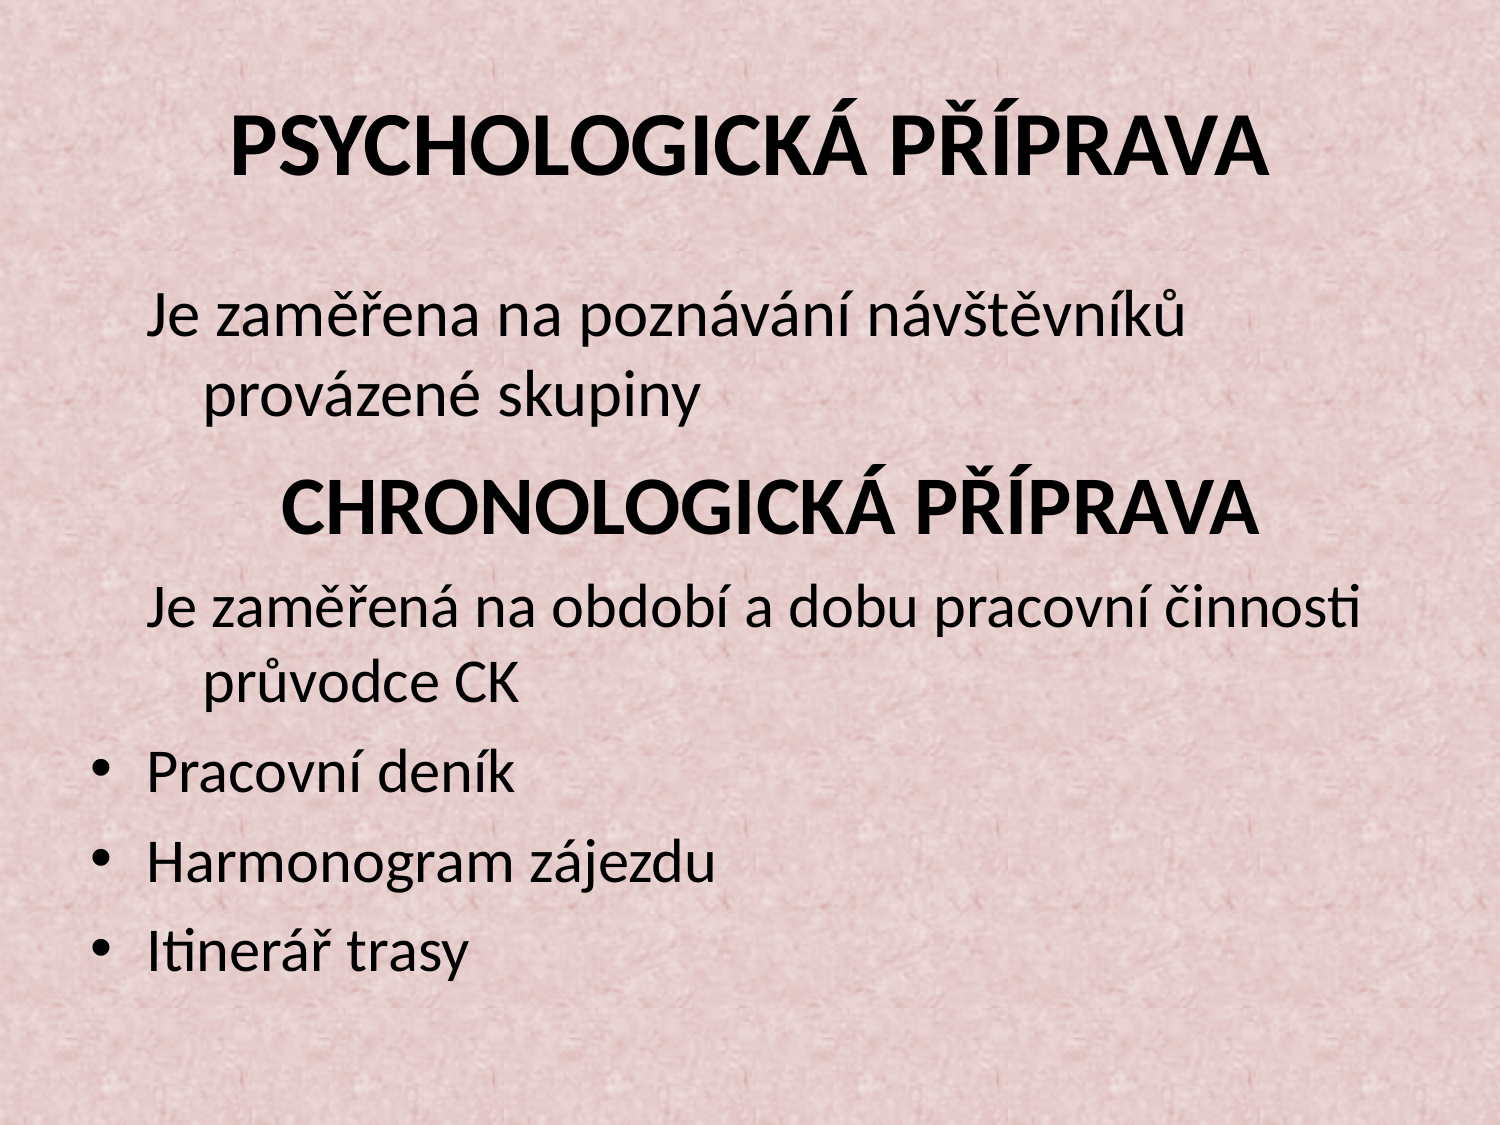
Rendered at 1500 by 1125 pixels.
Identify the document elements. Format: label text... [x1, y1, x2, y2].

list Je zaměřena na poznávání návštěvníků provázené skupiny Chronologická příprava Je zaměřená na období a dobu pracovní činnosti průvodce CK Pracovní deník Harmonogram zájezdu Itinerář trasy [75, 262, 1426, 1005]
title Psychologická příprava [75, 45, 1426, 233]
